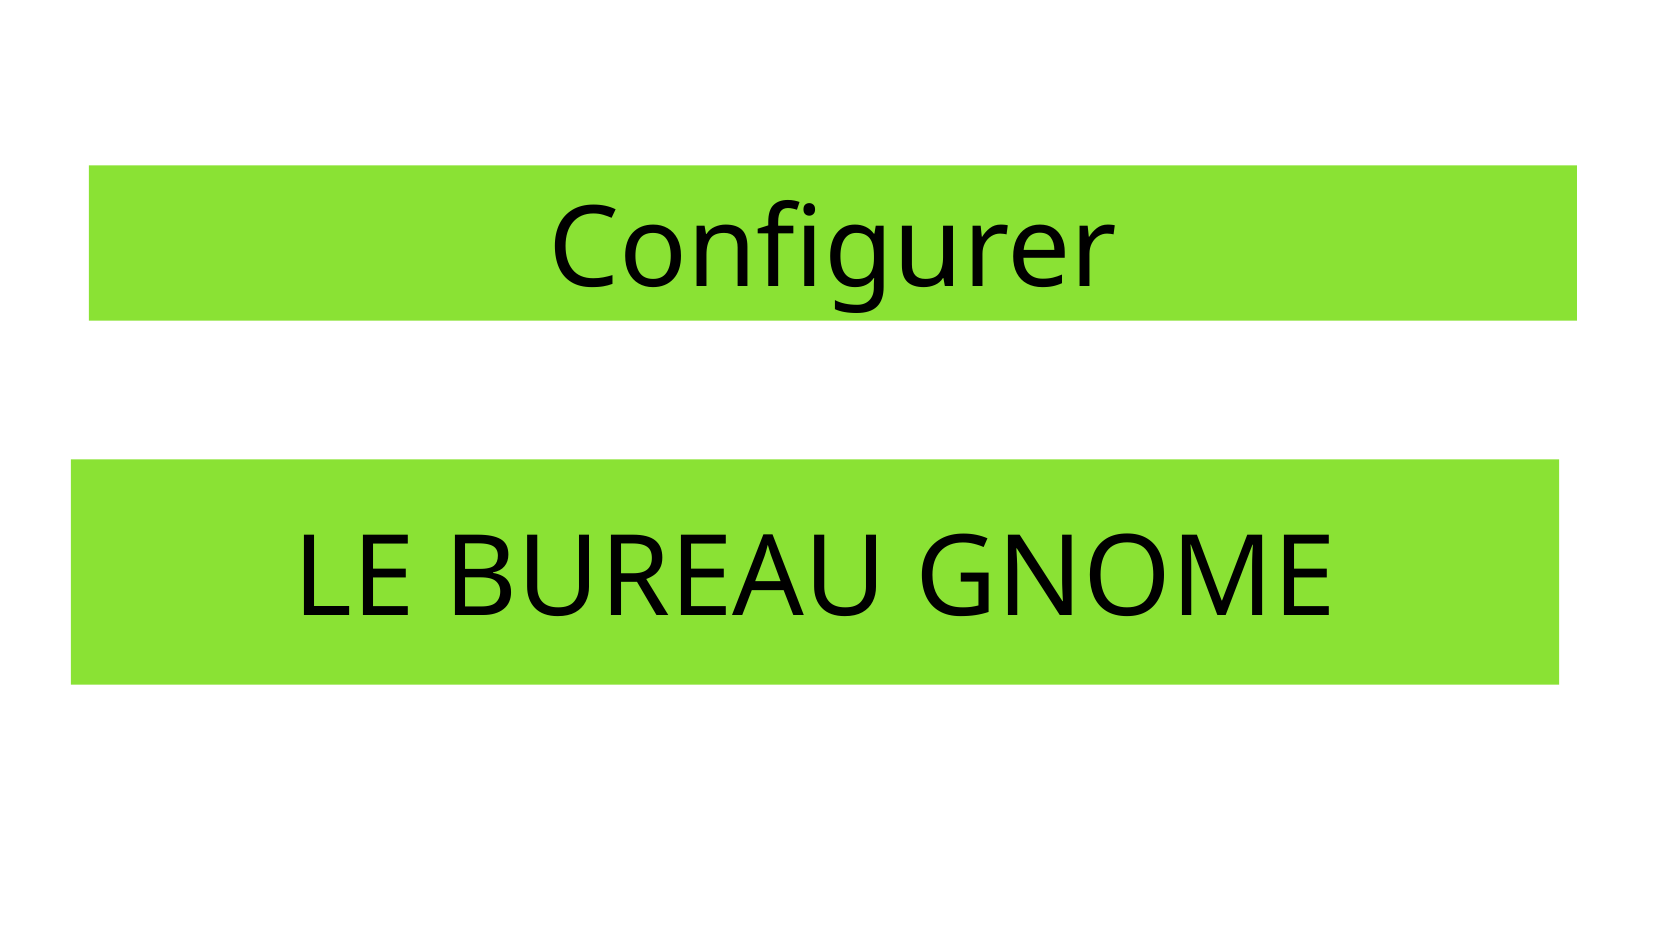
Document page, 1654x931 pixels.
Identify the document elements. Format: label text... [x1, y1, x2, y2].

title le bureau Gnome [70, 459, 1560, 685]
title Configurer [88, 165, 1577, 321]
